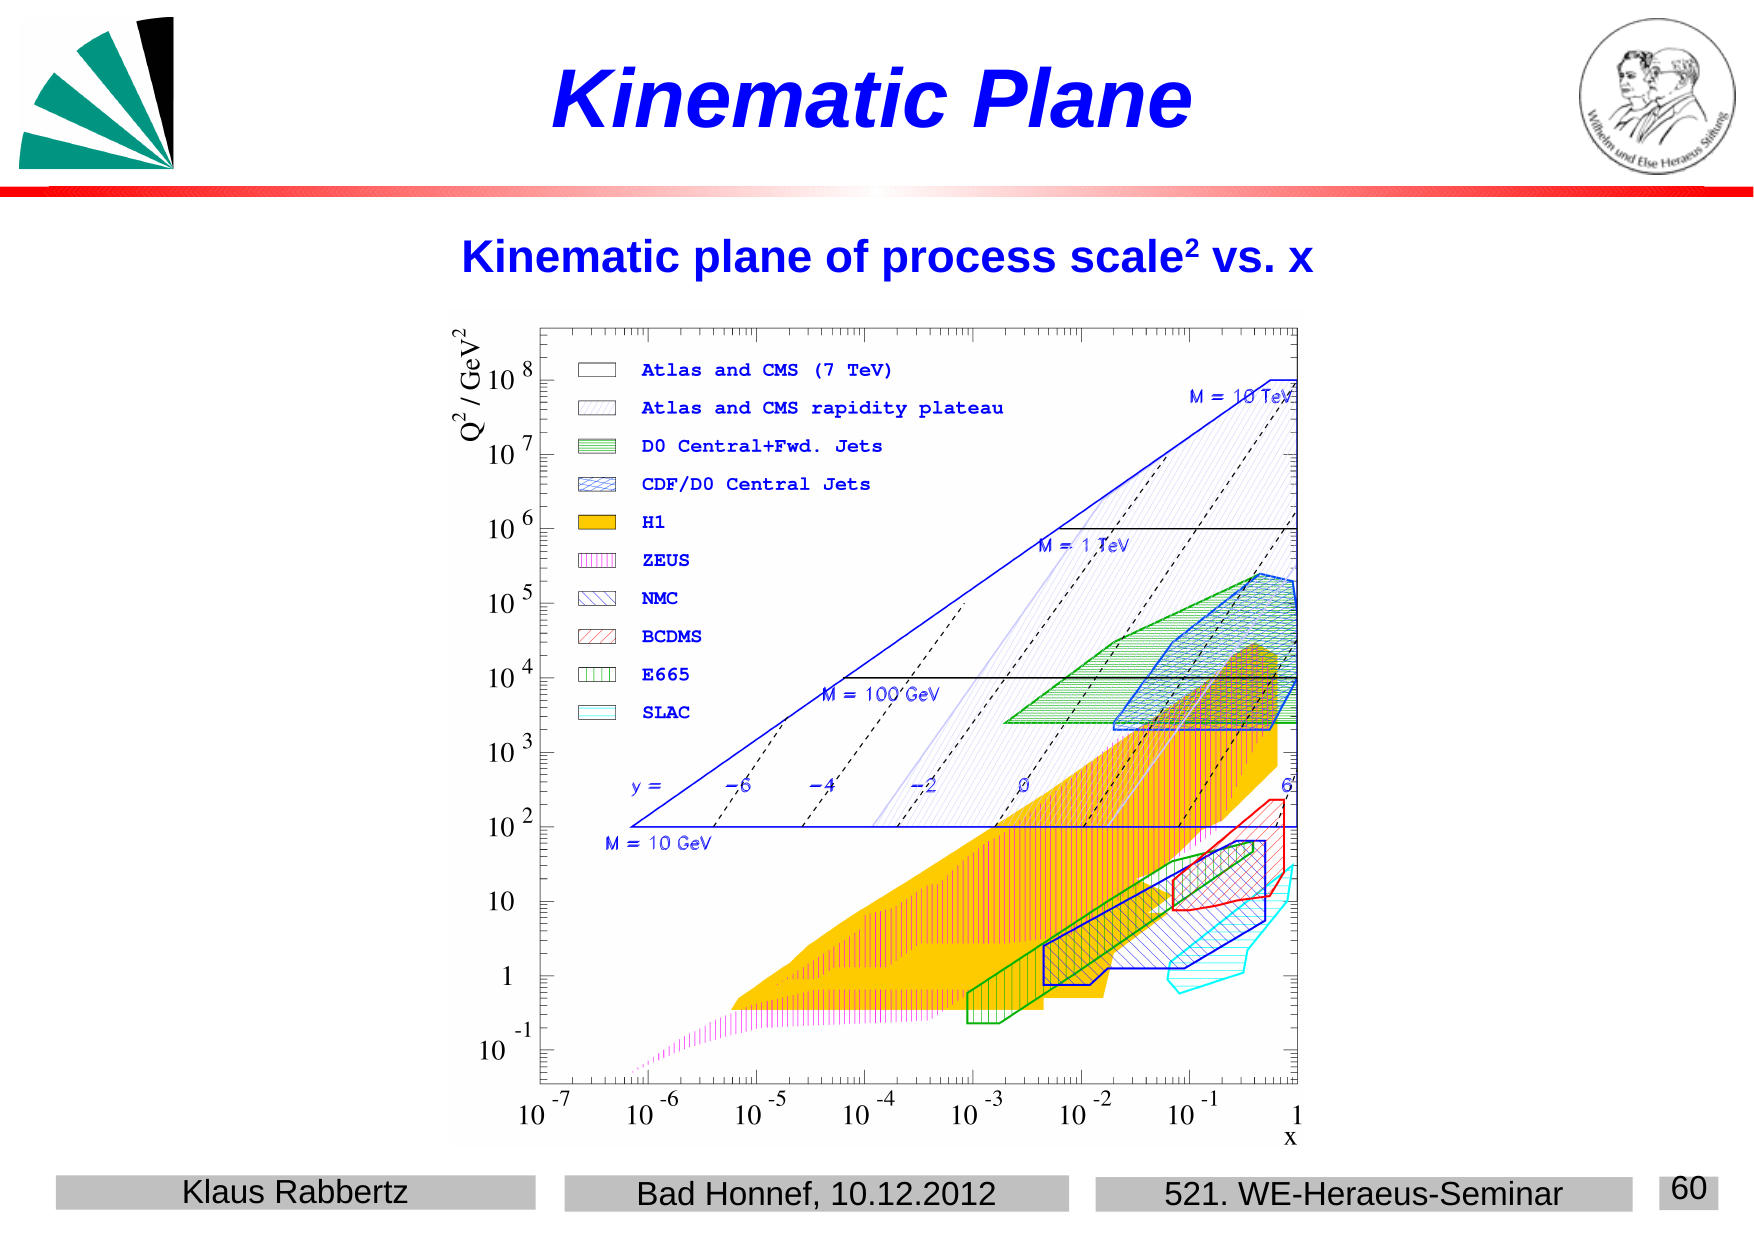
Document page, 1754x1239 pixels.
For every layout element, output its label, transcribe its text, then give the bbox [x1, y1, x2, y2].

title Kinematic Plane [220, 16, 1525, 182]
picture [449, 308, 1305, 1147]
text_box Kinematic plane of process scale2 vs. x [449, 225, 1326, 289]
picture [19, 17, 174, 171]
picture [1579, 18, 1736, 175]
